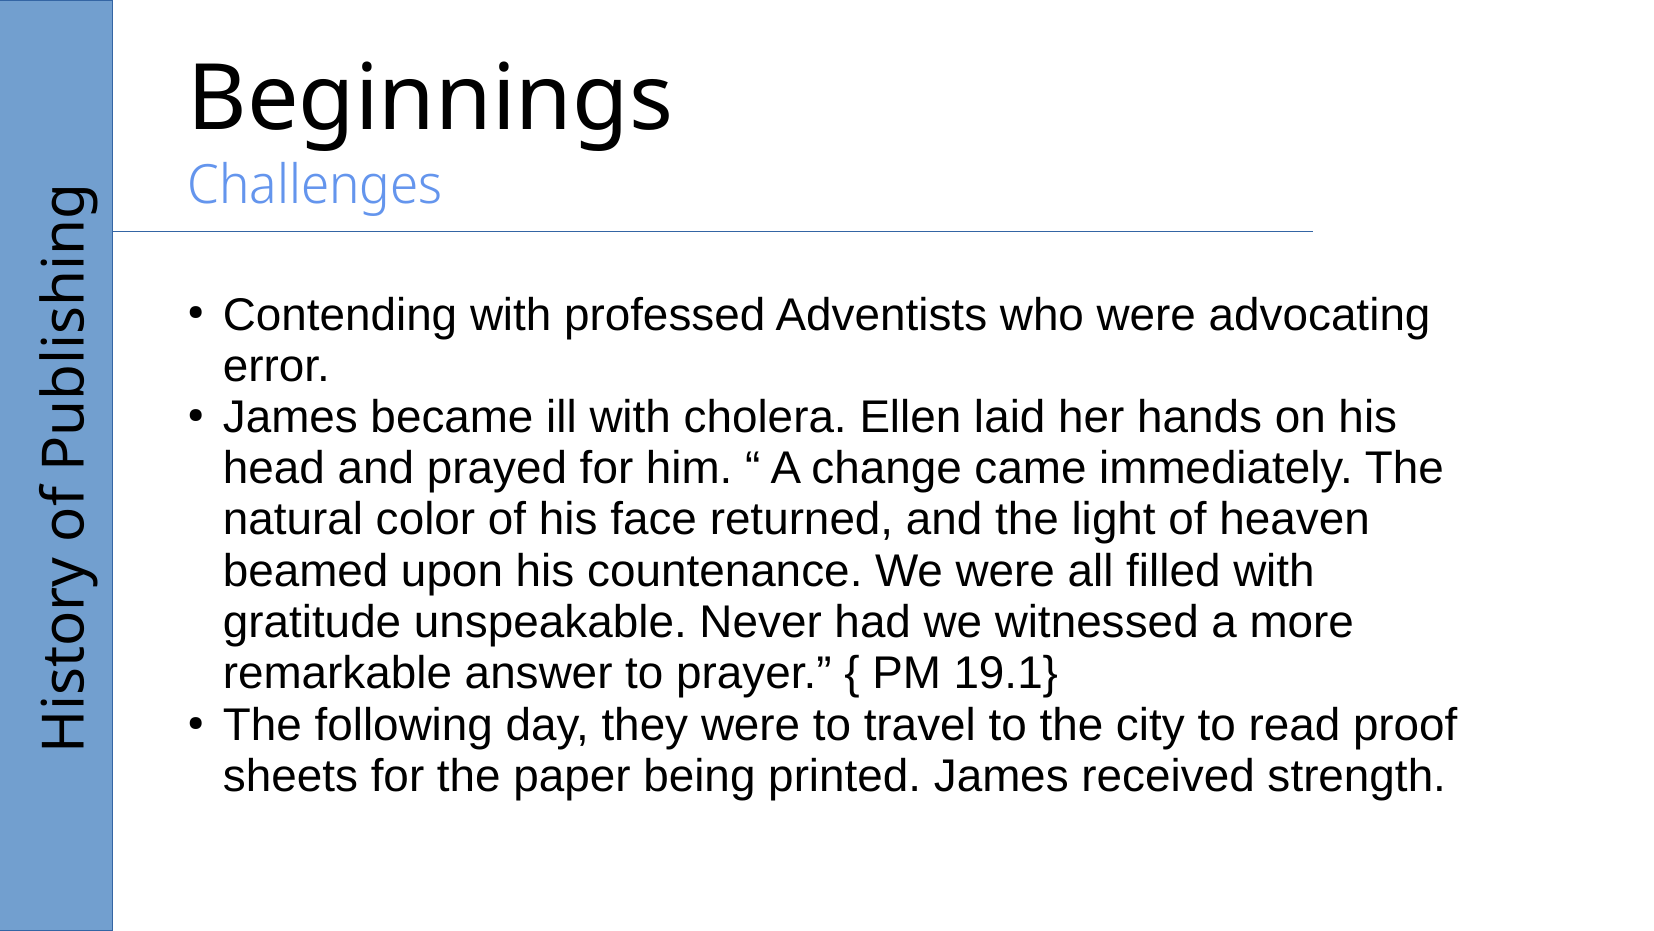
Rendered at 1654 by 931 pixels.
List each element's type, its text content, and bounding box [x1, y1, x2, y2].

title Beginnings [187, 33, 1571, 125]
subtitle Contending with professed Adventists who were advocating error. James became ill with cholera. Ellen laid her hands on his head and prayed for him. “ A change came immediately. The natural color of his face returned, and the light of heaven beamed upon his countenance. We were all filled with gratitude unspeakable. Never had we witnessed a more remarkable answer to prayer.” { PM 19.1} The following day, they were to travel to the city to read proof sheets for the paper being printed. James received strength. [187, 288, 1501, 826]
text_box History of Publishing [13, 37, 105, 901]
text_box [0, 0, 113, 931]
title Challenges [187, 125, 1571, 239]
